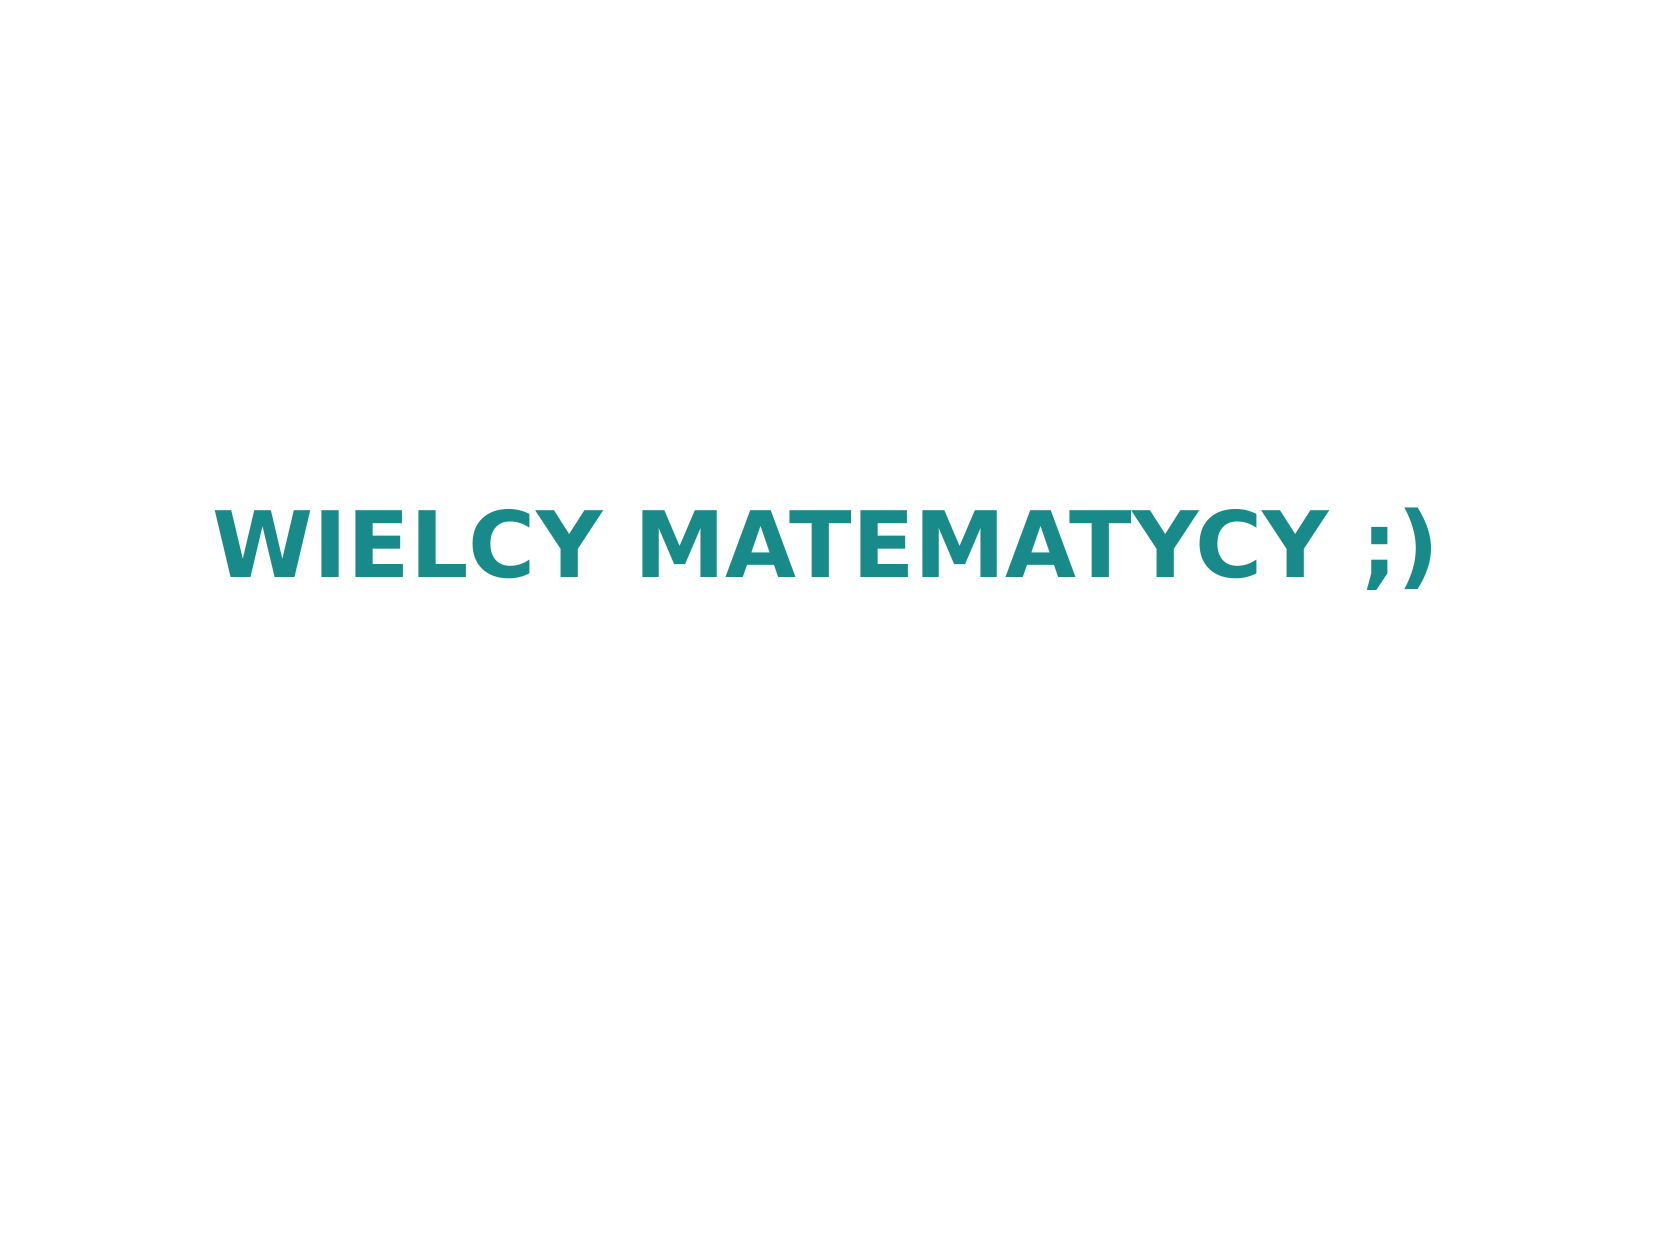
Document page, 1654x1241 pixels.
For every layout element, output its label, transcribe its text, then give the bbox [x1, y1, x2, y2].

title WIELCY MATEMATYCY ;) [82, 442, 1571, 650]
